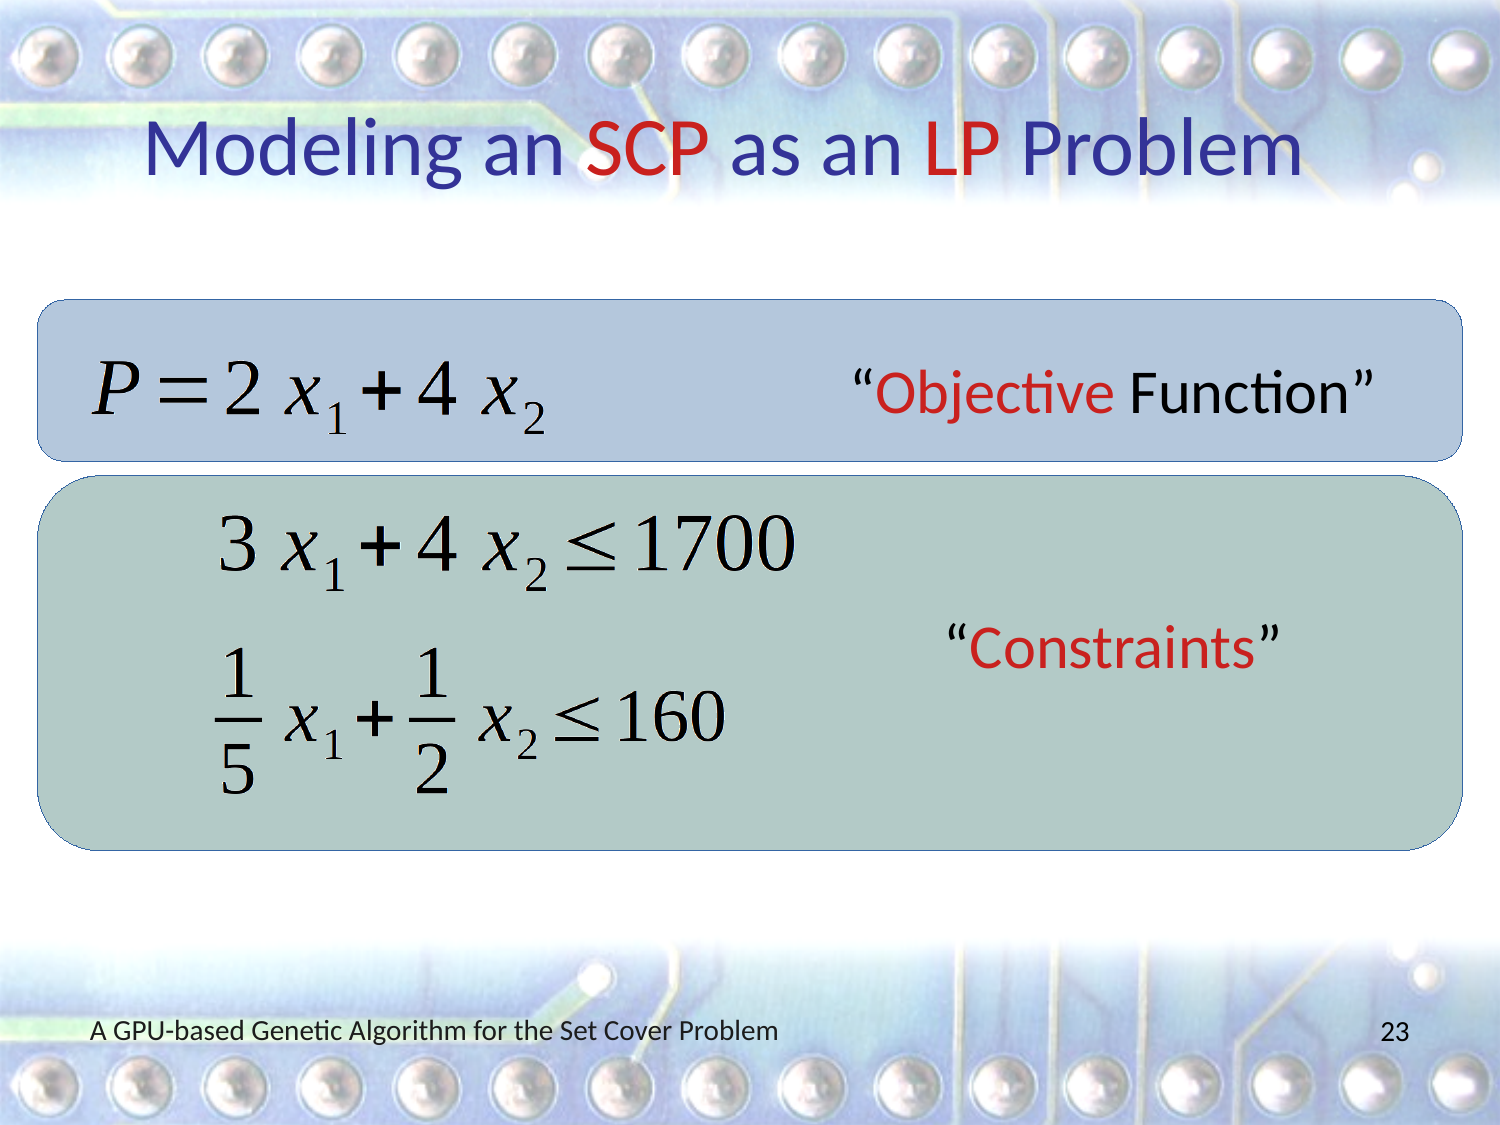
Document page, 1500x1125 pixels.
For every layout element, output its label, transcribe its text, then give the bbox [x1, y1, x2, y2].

list “Objective Function” [709, 343, 1460, 502]
picture [197, 481, 826, 616]
title Modeling an SCP as an LP Problem [75, 89, 1425, 195]
text_box [37, 299, 1463, 462]
picture [0, 0, 1500, 261]
picture [0, 884, 1500, 1125]
text_box [37, 475, 1463, 851]
picture [187, 621, 760, 826]
slide_number A GPU-based Genetic Algorithm for the Set Cover Problem [74, 979, 1113, 1055]
list “Constraints” [709, 598, 1460, 756]
picture [67, 331, 578, 457]
